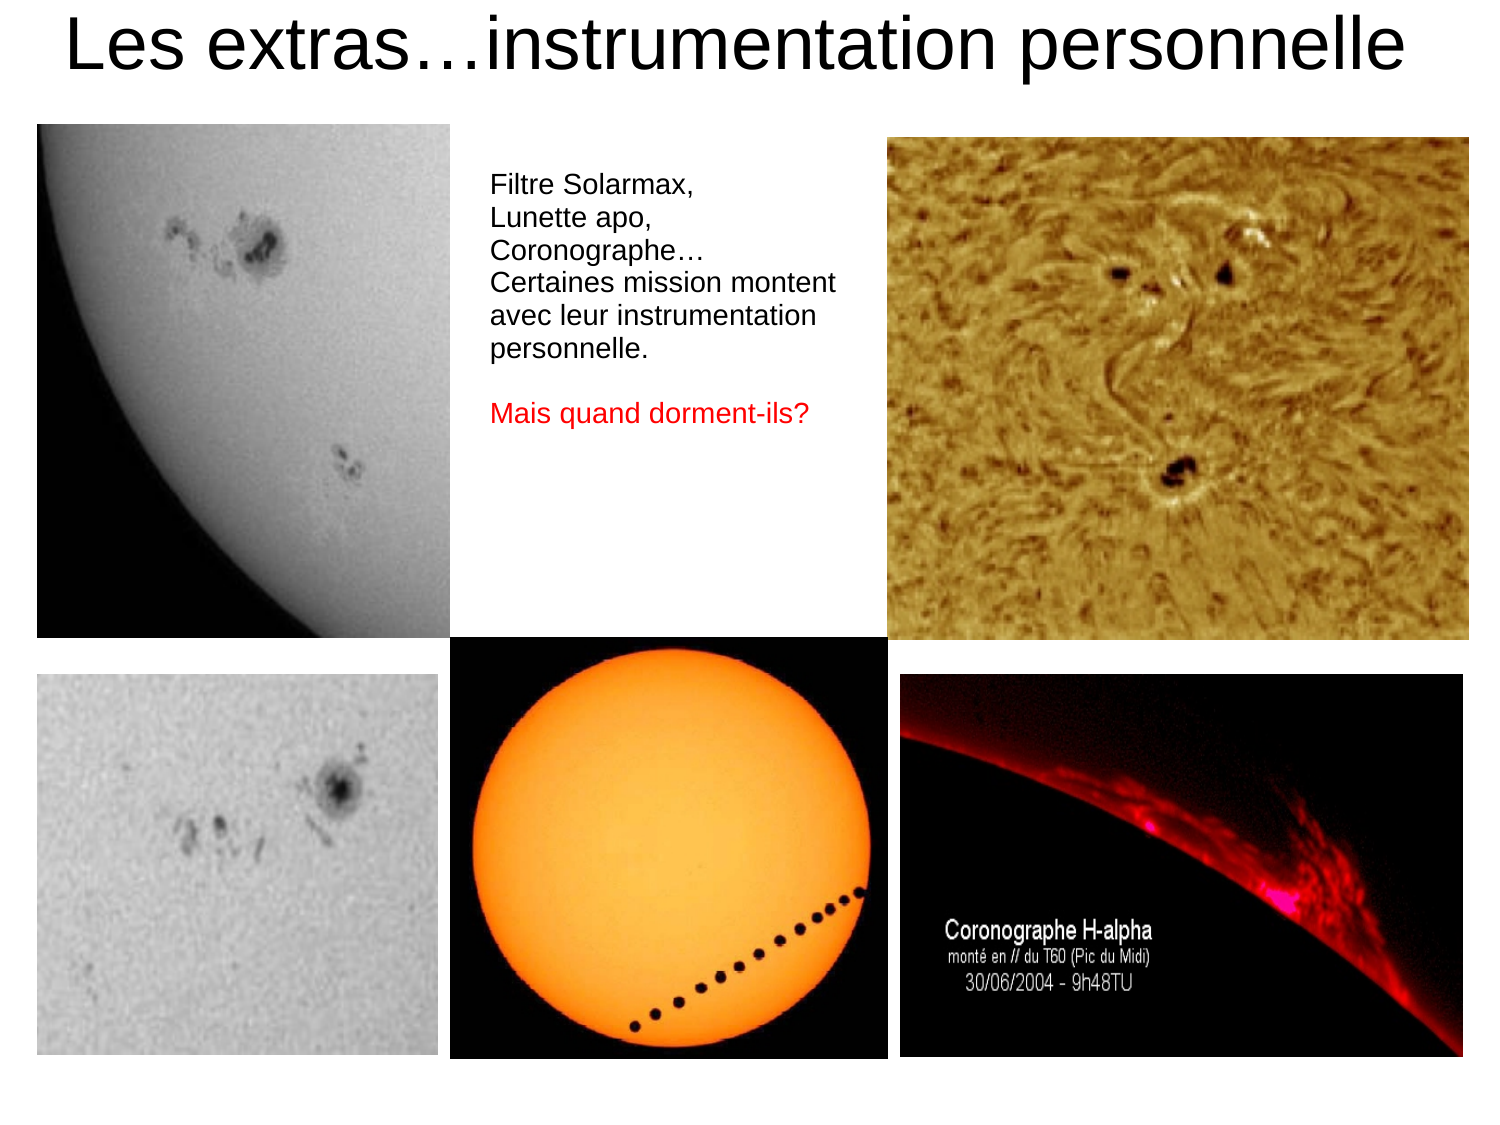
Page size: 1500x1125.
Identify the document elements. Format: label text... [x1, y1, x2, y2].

text_box Filtre Solarmax, Lunette apo, Coronographe… Certaines mission montent avec leur instrumentation personnelle. Mais quand dorment-ils? [474, 162, 852, 439]
picture [37, 674, 438, 1055]
picture [37, 124, 1469, 1059]
text_box Les extras…instrumentation personnelle [49, 0, 1423, 94]
picture [900, 674, 1463, 1057]
